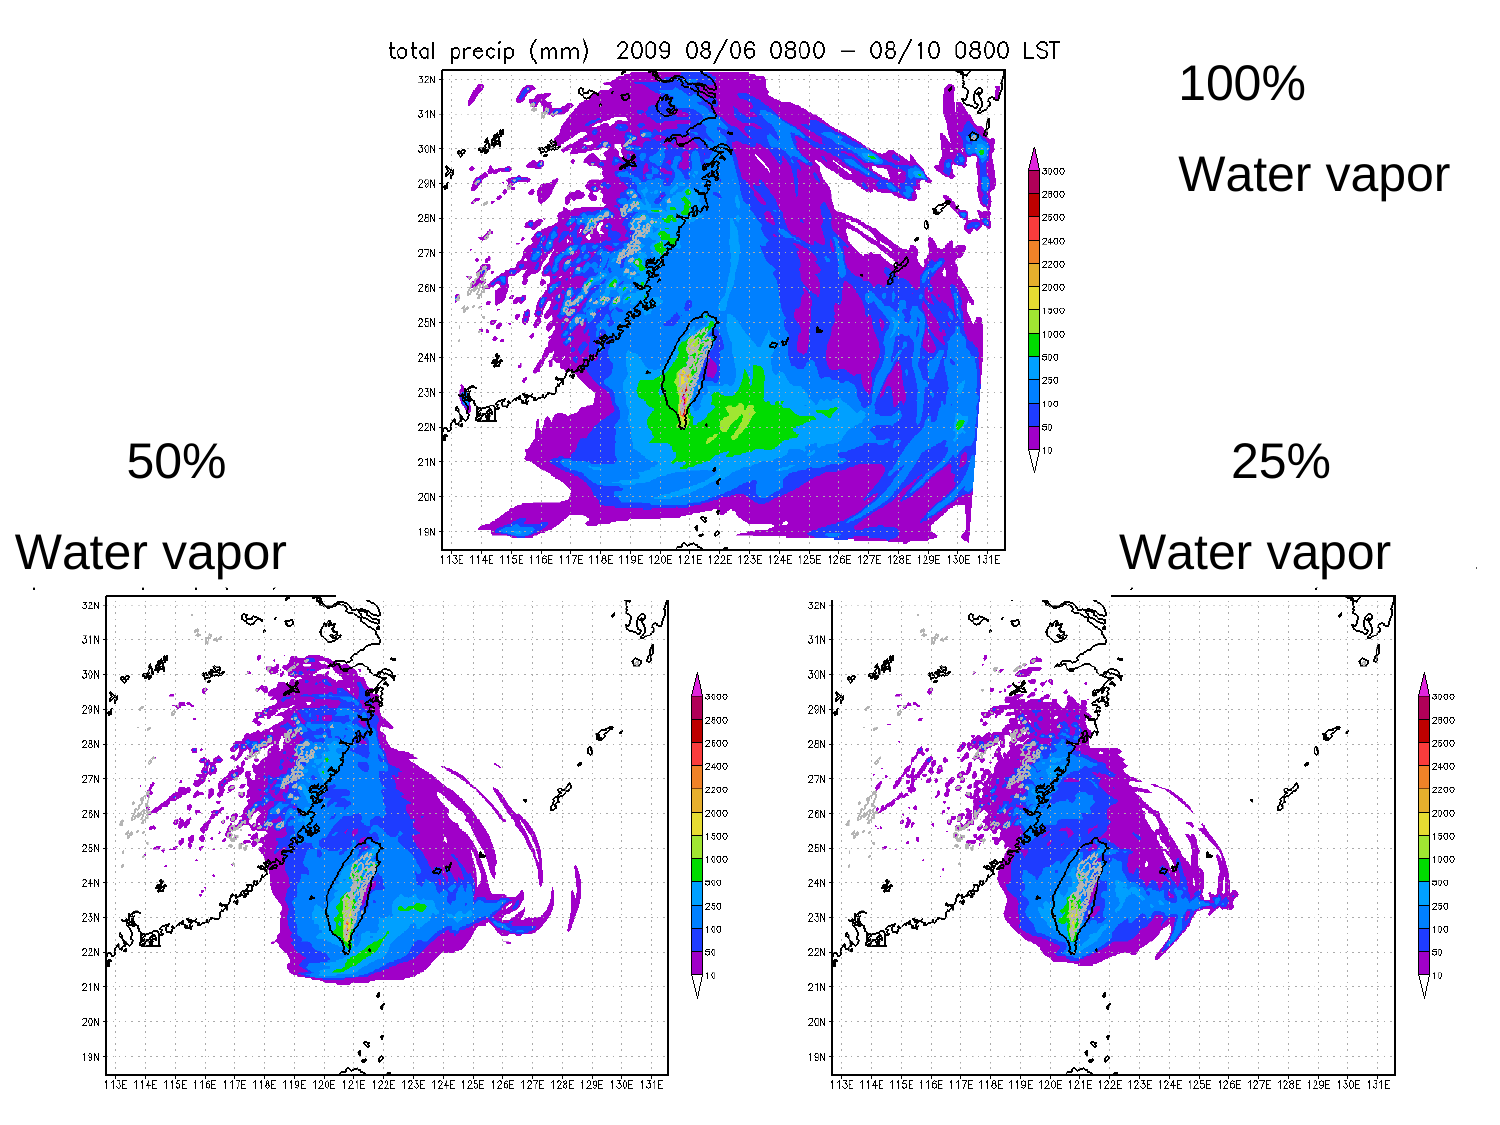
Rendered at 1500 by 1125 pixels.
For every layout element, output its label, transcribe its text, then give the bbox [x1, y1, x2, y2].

text_box 100% Water vapor [1163, 42, 1500, 210]
text_box 50% Water vapor [0, 420, 337, 588]
picture [0, 18, 1500, 1125]
text_box 25% Water vapor [1104, 420, 1477, 588]
